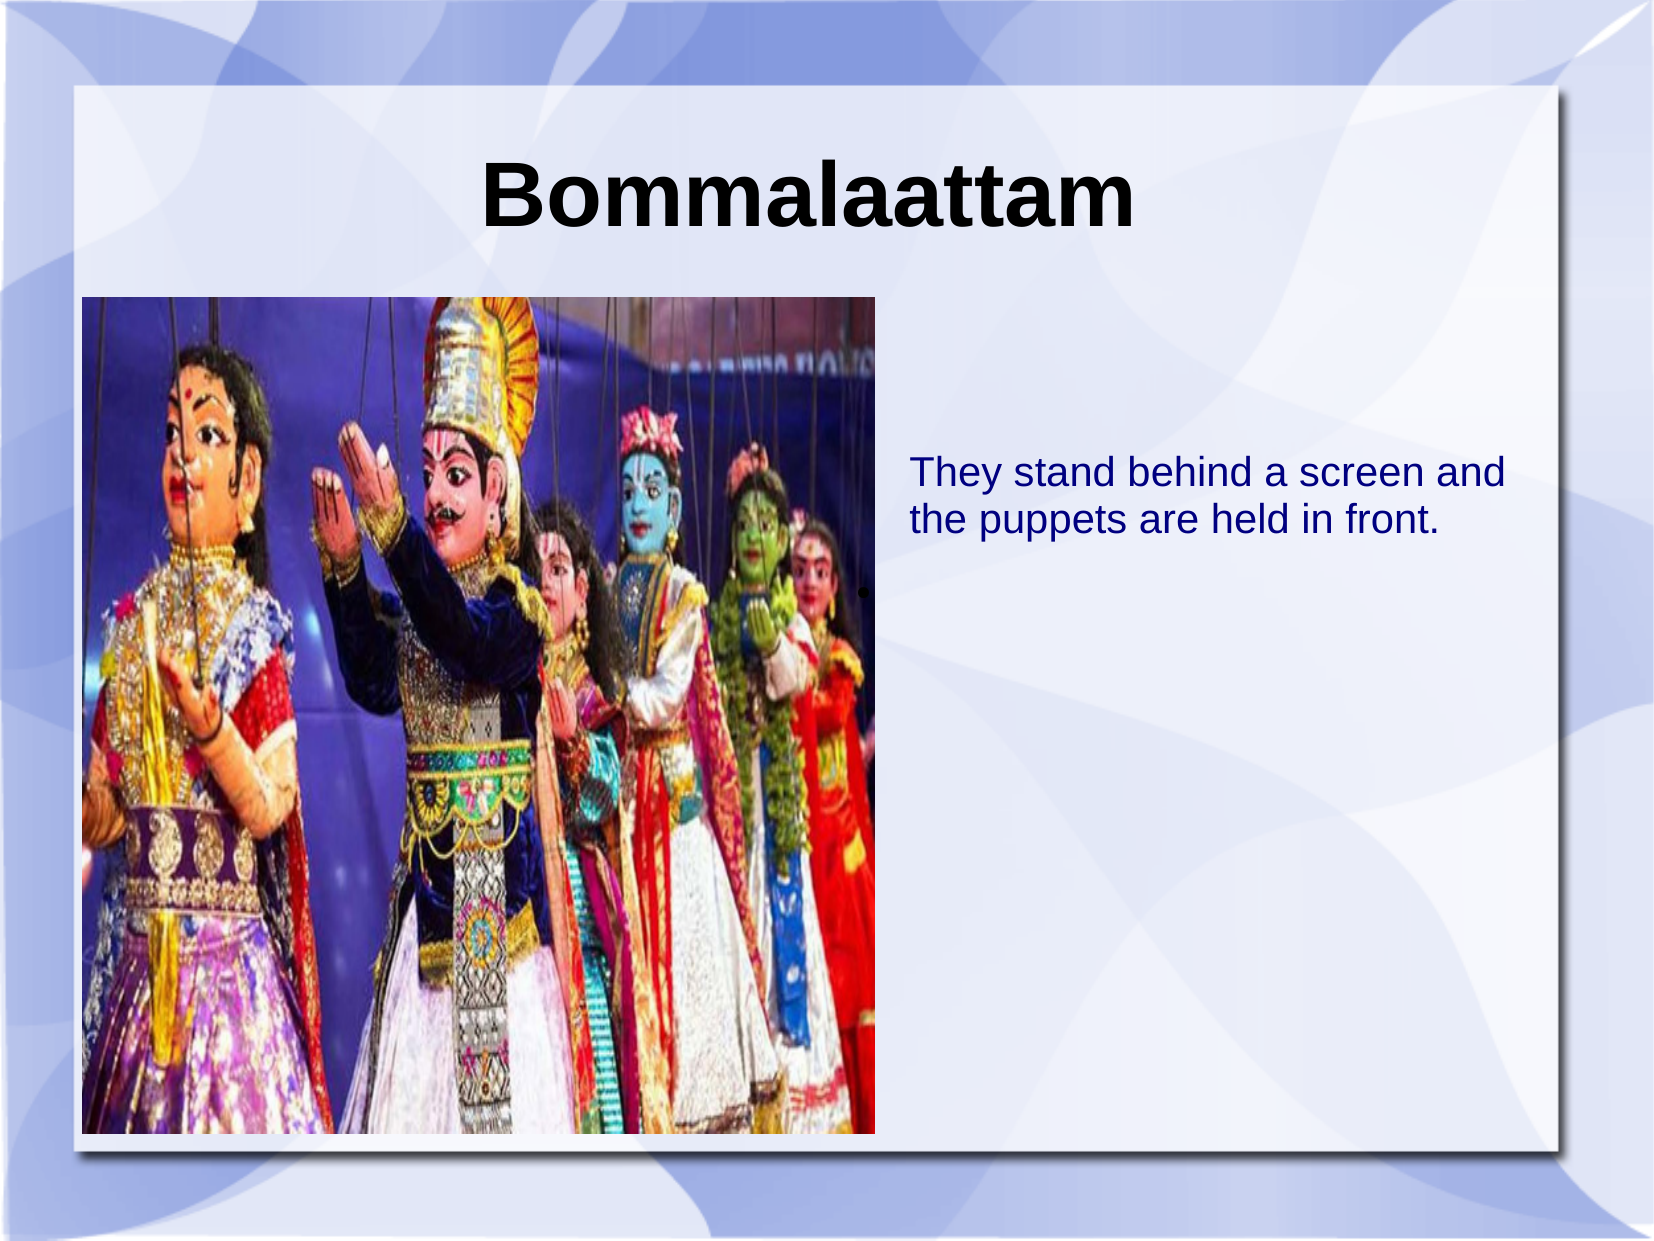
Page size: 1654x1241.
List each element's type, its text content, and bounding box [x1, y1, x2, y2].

picture [0, 0, 1654, 1241]
title Bommalaattam [82, 90, 1536, 298]
list They stand behind a screen and the puppets are held in front. [838, 448, 1565, 619]
